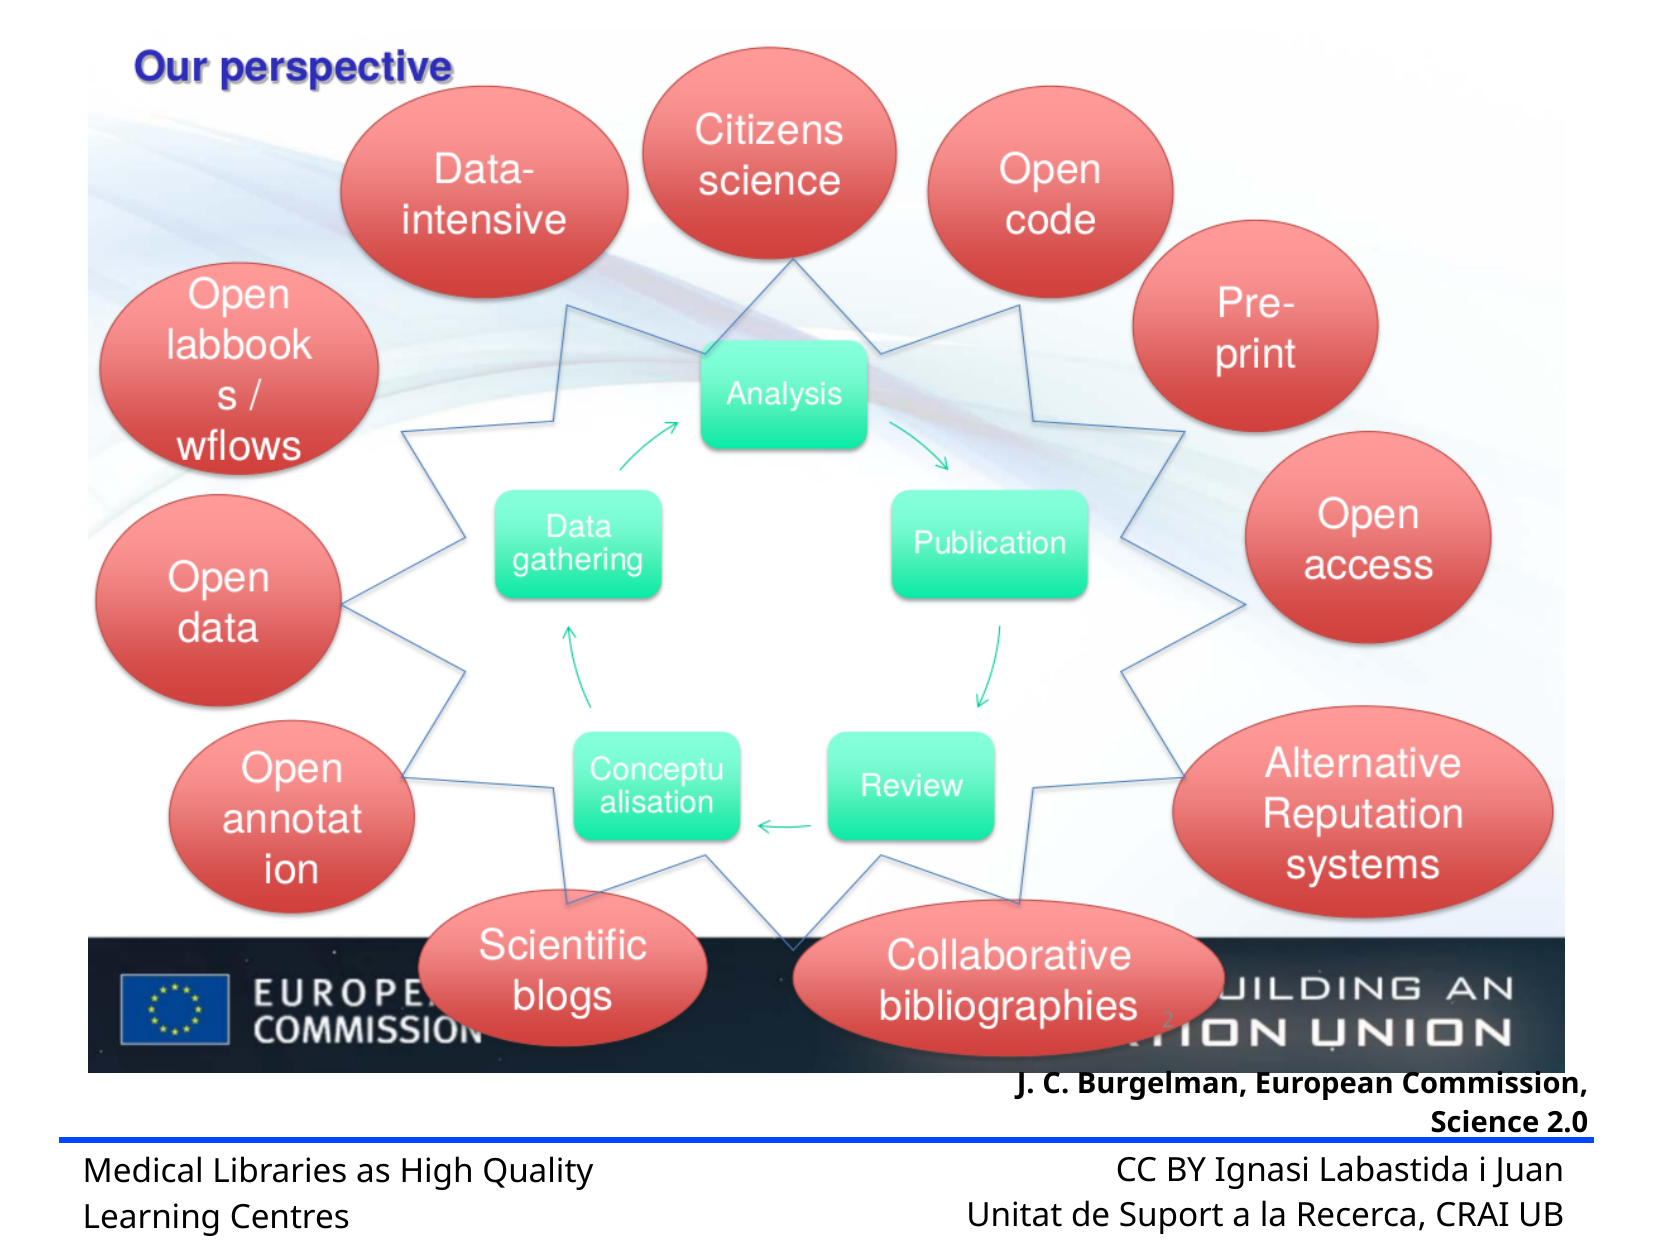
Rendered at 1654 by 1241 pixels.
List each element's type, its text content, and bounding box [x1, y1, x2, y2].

picture [88, 29, 1565, 1073]
title J. C. Burgelman, European Commission, Science 2.0 [968, 1057, 1589, 1147]
